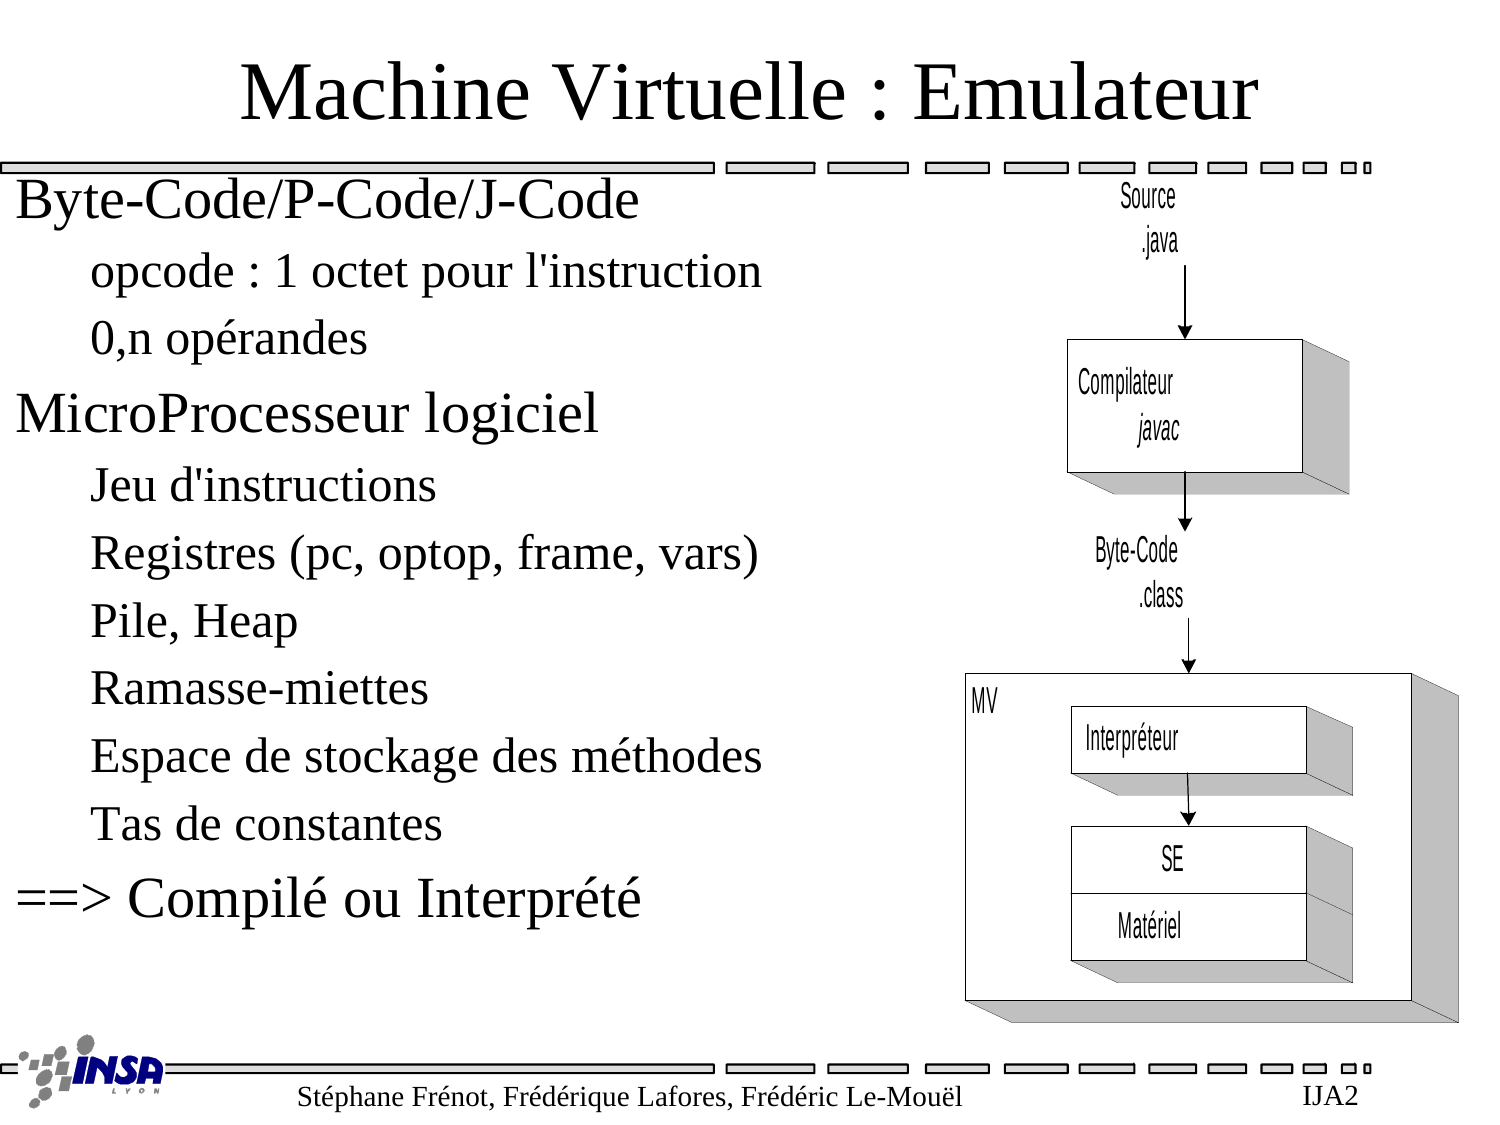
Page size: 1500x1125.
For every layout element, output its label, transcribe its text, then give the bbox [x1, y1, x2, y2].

list Byte-Code/P-Code/J-Code opcode : 1 octet pour l'instruction 0,n opérandes MicroProcesseur logiciel Jeu d'instructions Registres (pc, optop, frame, vars) Pile, Heap Ramasse-miettes Espace de stockage des méthodes Tas de constantes ==> Compilé ou Interprété [0, 162, 963, 1113]
chart [962, 154, 1461, 1026]
title Machine Virtuelle : Emulateur [112, 0, 1388, 162]
